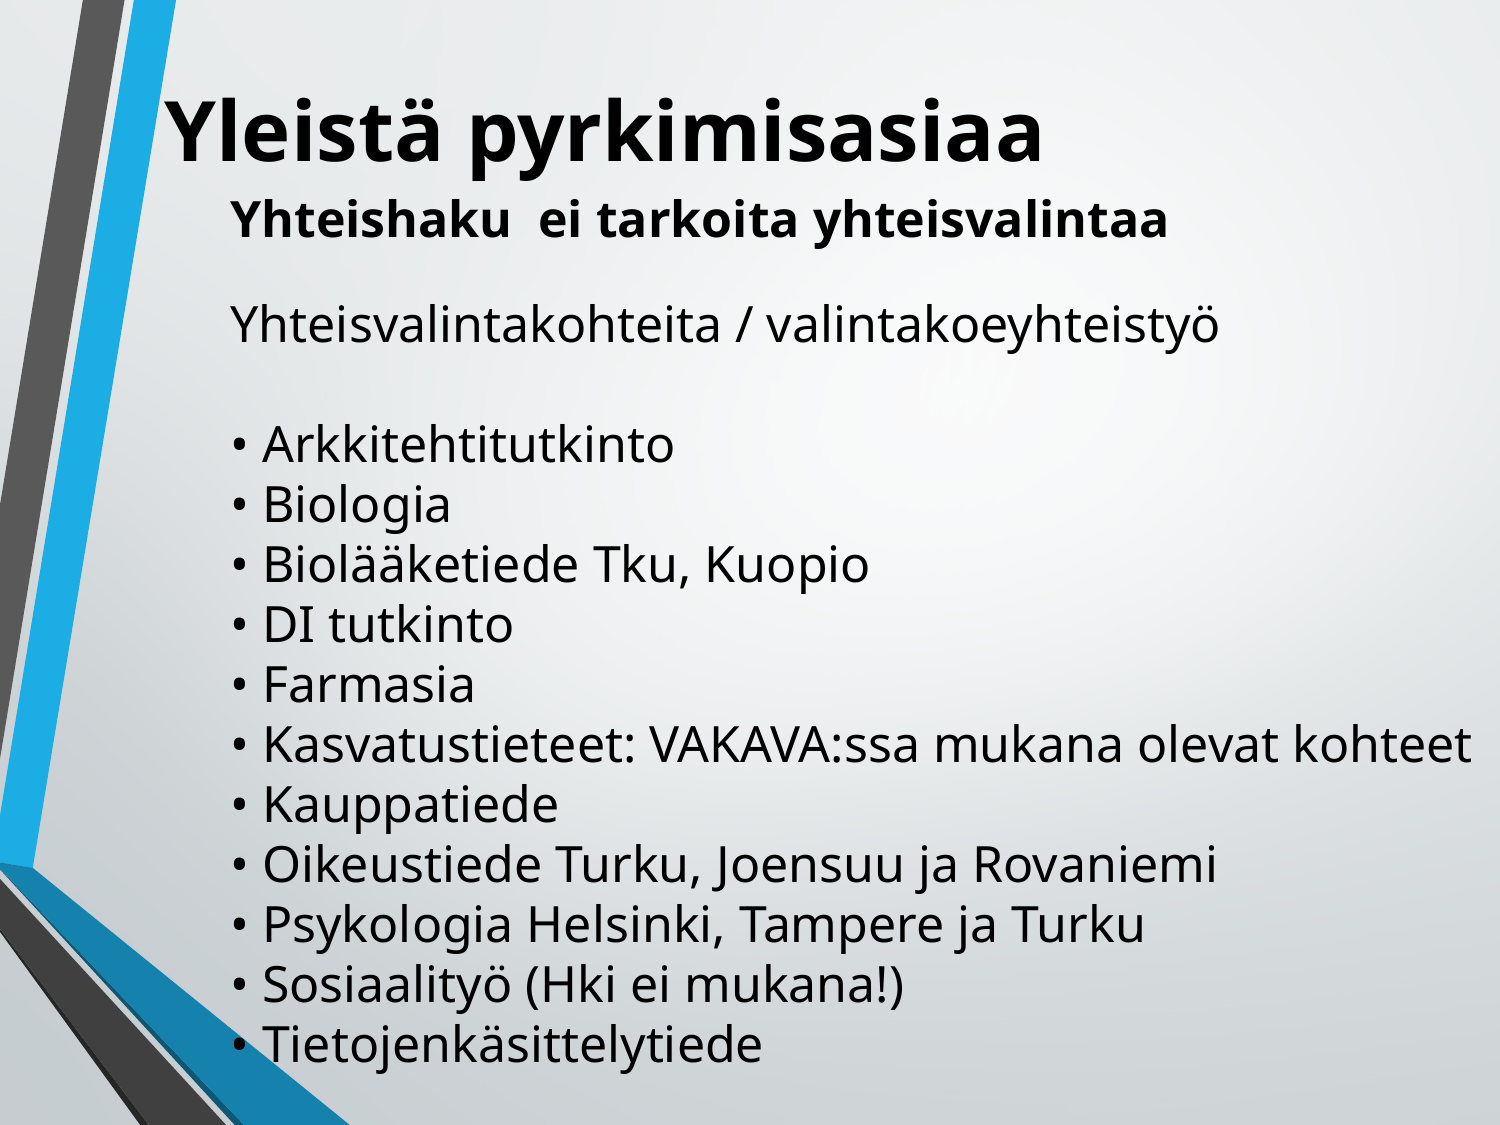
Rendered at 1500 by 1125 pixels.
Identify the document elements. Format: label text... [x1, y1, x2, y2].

text_box Yleistä pyrkimisasiaa [0, 0, 1238, 291]
text_box Yhteishaku ei tarkoita yhteisvalintaa Yhteisvalintakohteita / valintakoeyhteistyö • Arkkitehtitutkinto • Biologia • Biolääketiede Tku, Kuopio • DI tutkinto • Farmasia • Kasvatustieteet: VAKAVA:ssa mukana olevat kohteet • Kauppatiede • Oikeustiede Turku, Joensuu ja Rovaniemi • Psykologia Helsinki, Tampere ja Turku • Sosiaalityö (Hki ei mukana!) • Tietojenkäsittelytiede [216, 0, 1500, 1125]
